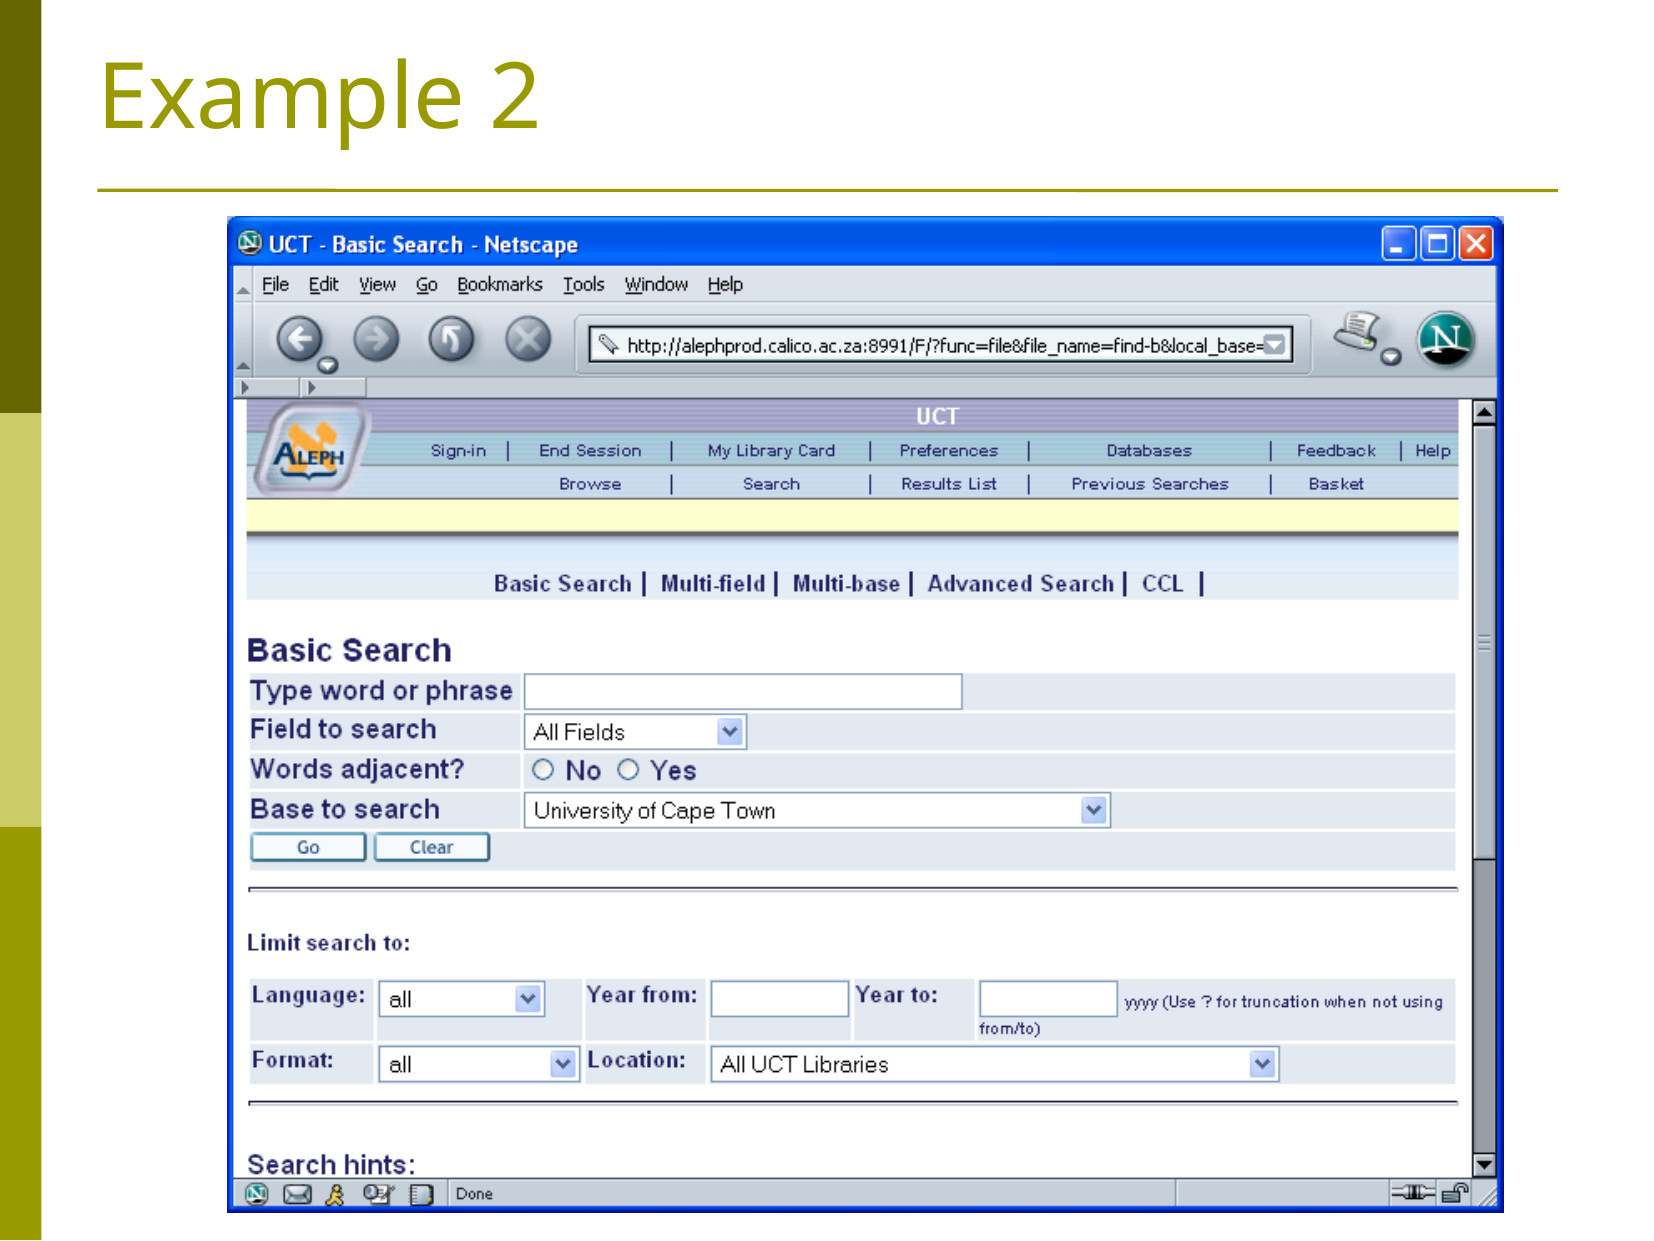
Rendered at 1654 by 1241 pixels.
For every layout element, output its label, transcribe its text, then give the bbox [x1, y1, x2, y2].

title Example 2 [82, 0, 1571, 164]
picture [227, 216, 1504, 1213]
